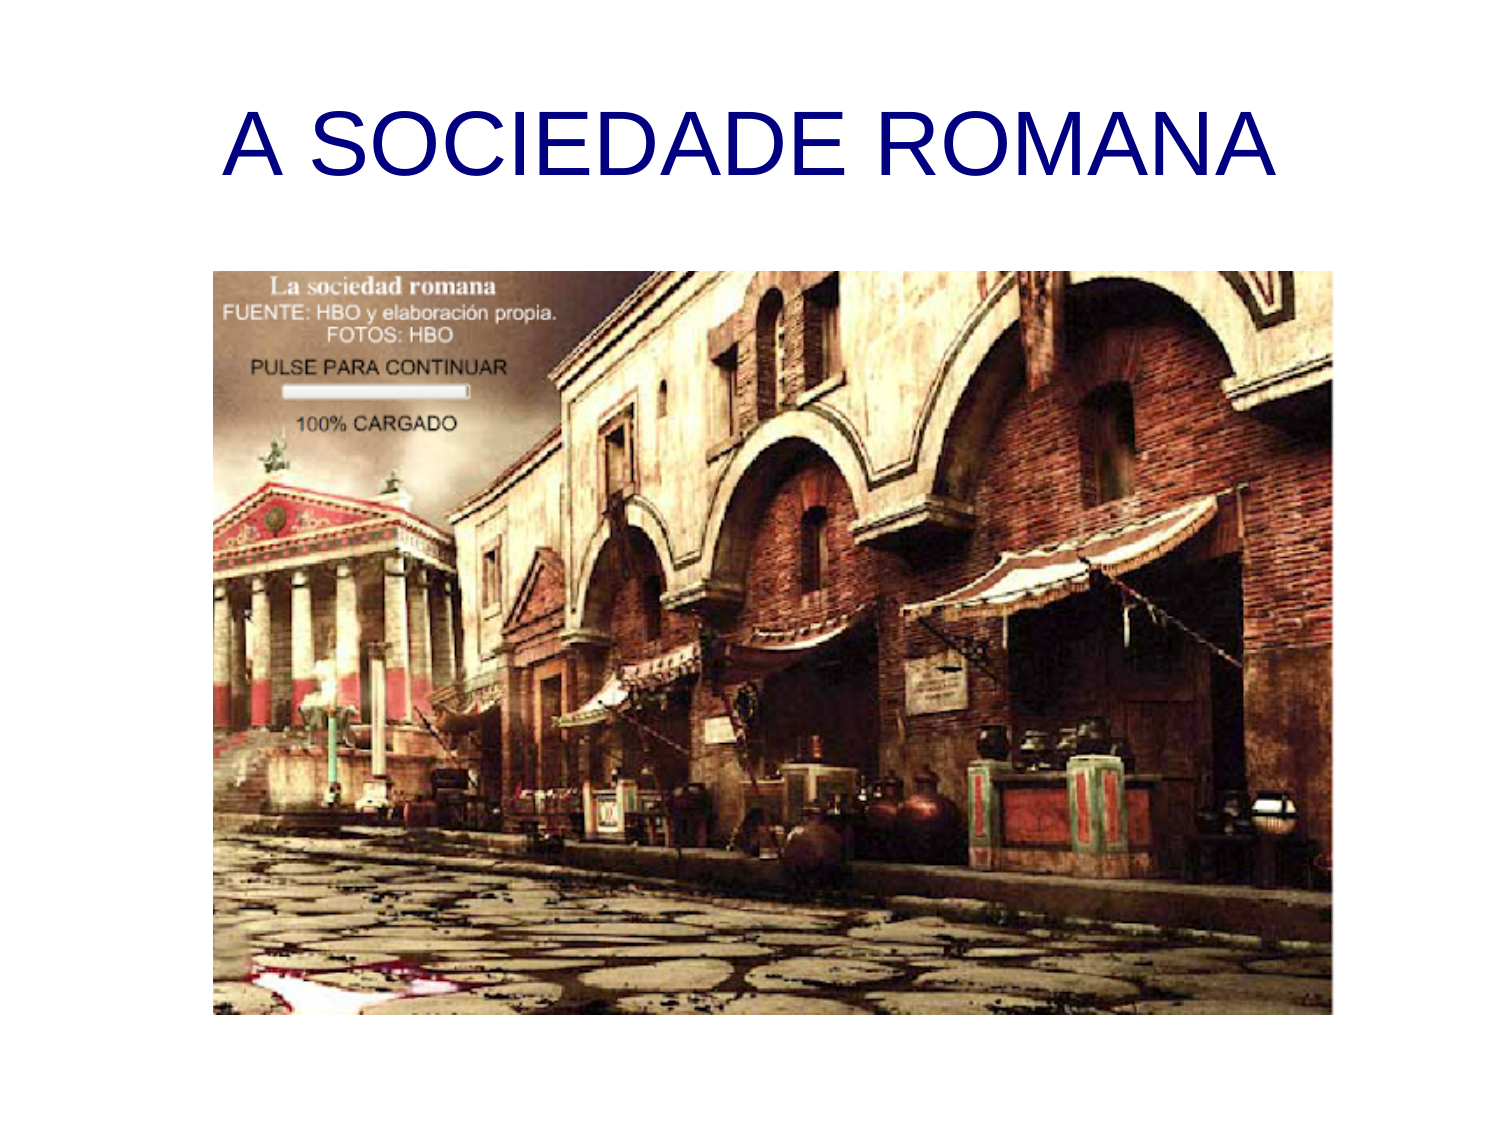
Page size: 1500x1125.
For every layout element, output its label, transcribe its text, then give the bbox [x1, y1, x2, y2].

title A SOCIEDADE ROMANA [75, 45, 1426, 233]
picture [213, 271, 1335, 1015]
